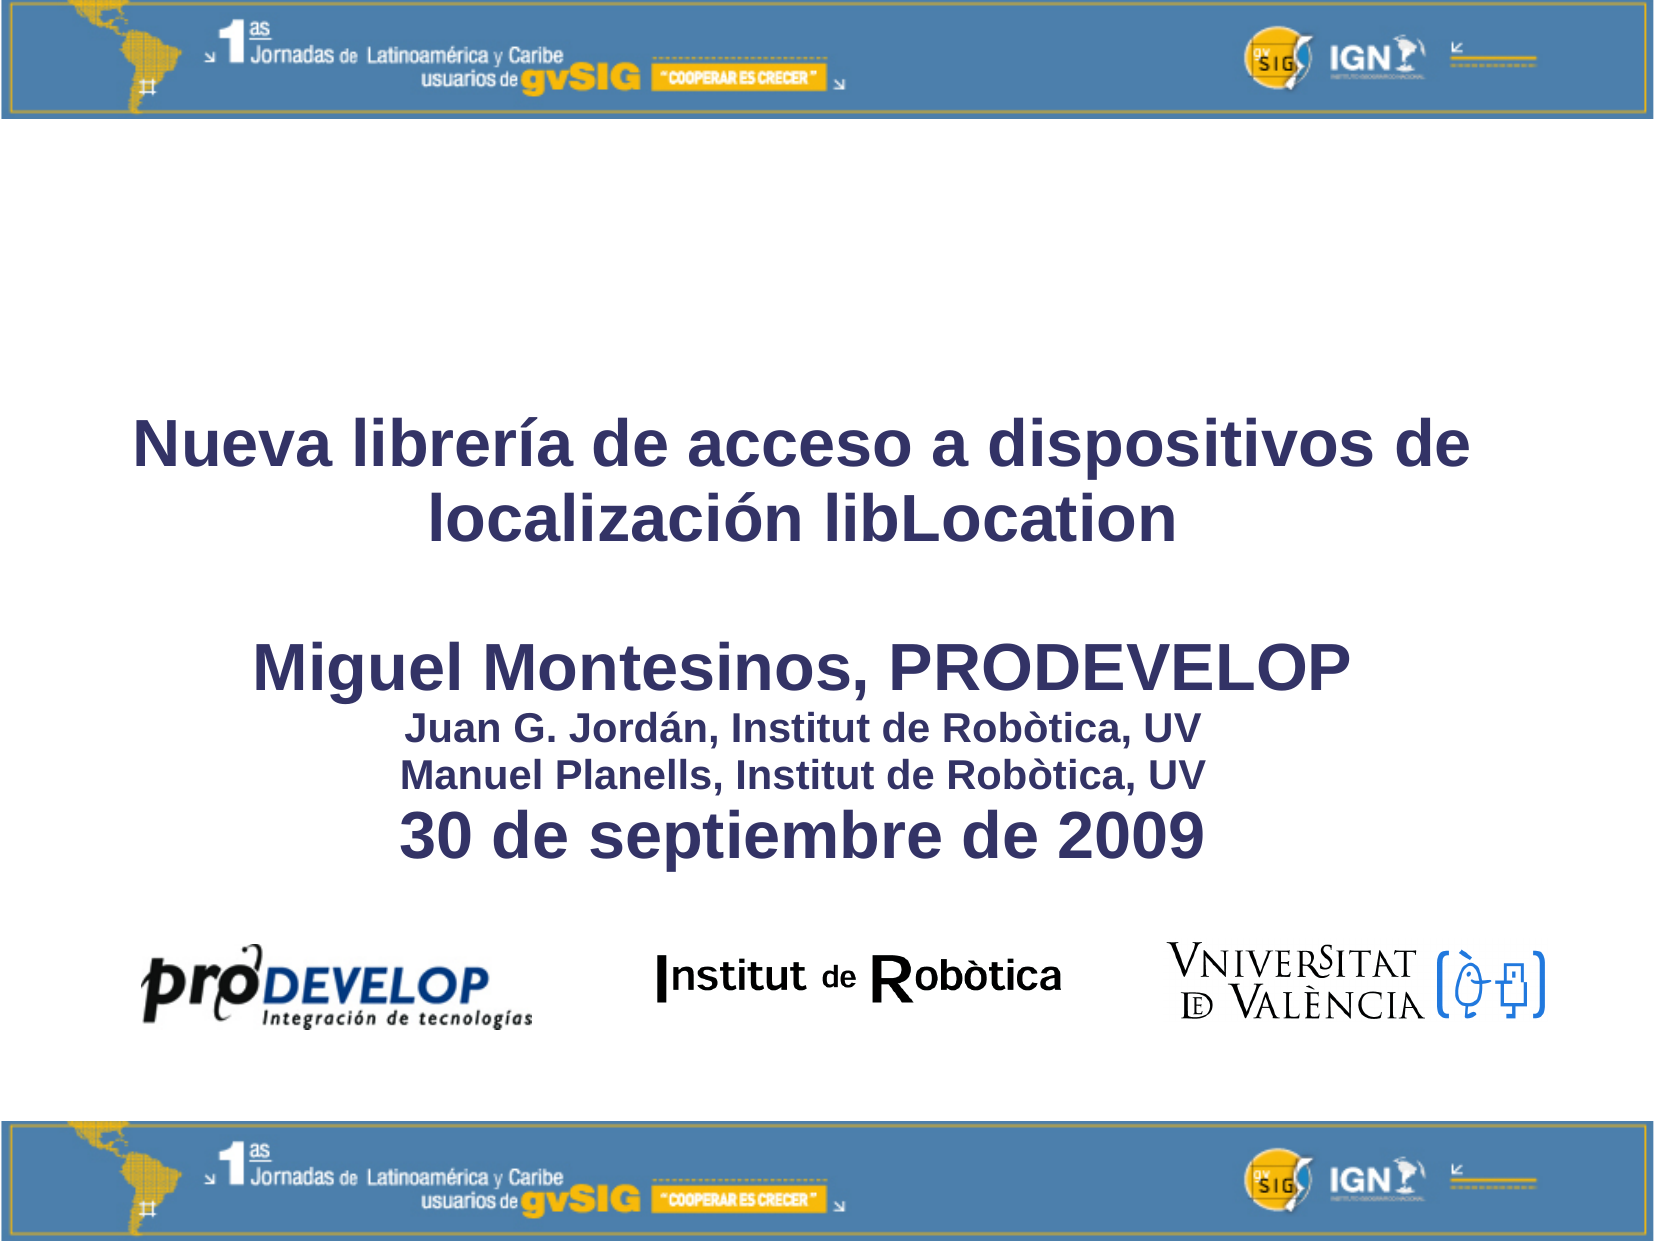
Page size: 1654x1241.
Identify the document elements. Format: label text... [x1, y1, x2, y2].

picture [648, 944, 1063, 1007]
picture [1163, 938, 1548, 1023]
picture [0, 1121, 1654, 1241]
picture [0, 0, 1654, 119]
text_box Nueva librería de acceso a dispositivos de localización libLocation Miguel Montesinos, PRODEVELOP Juan G. Jordán, Institut de Robòtica, UV Manuel Planells, Institut de Robòtica, UV 30 de septiembre de 2009 [59, 404, 1548, 874]
picture [141, 944, 532, 1030]
